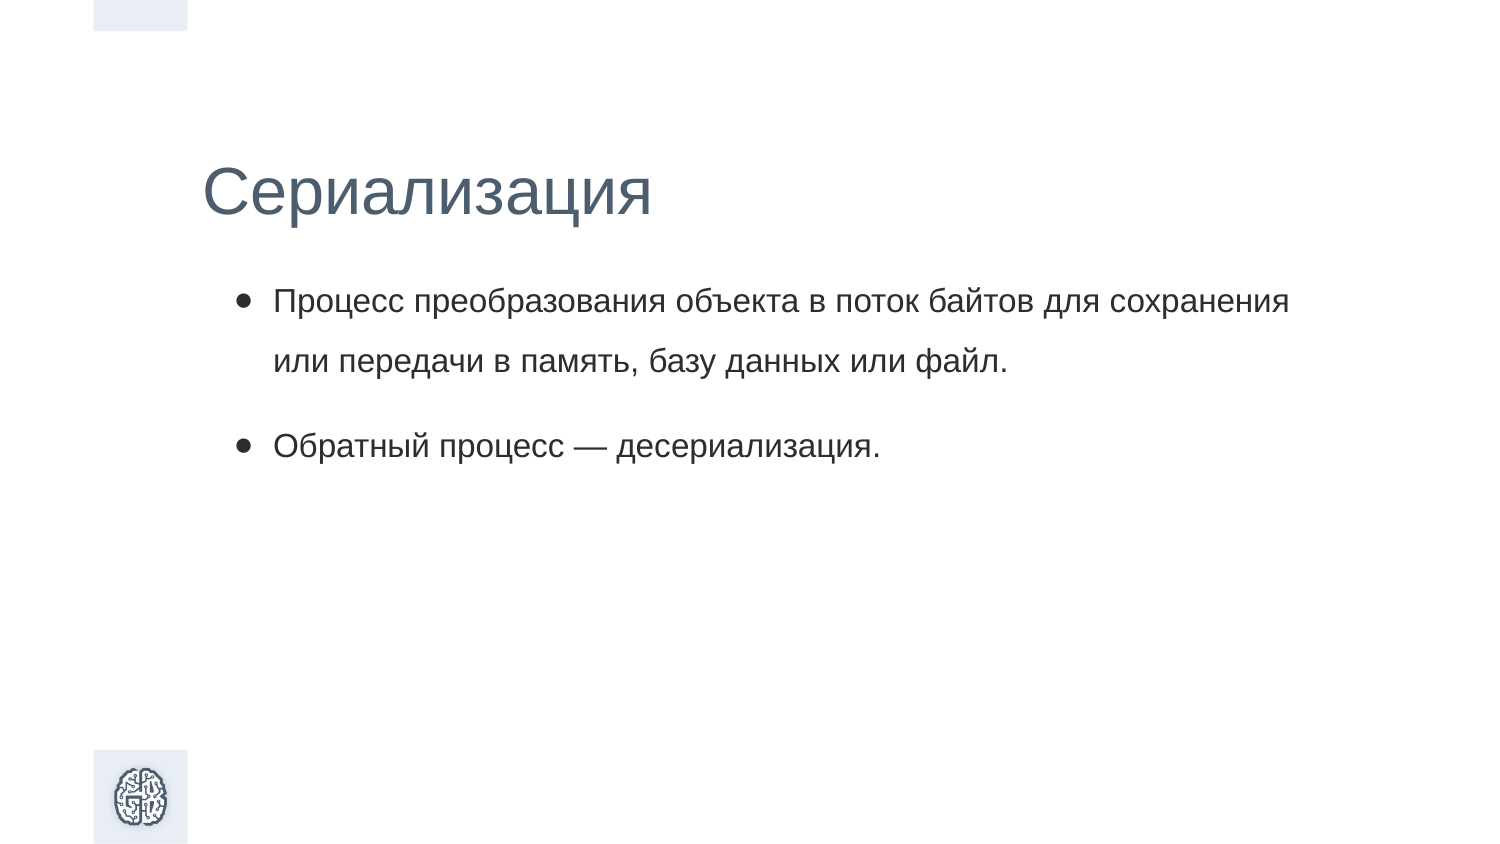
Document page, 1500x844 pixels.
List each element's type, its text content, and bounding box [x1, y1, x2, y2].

picture [106, 760, 175, 834]
text_box Сериализация [187, 93, 1312, 259]
text_box Обратный процесс — десериализация. [187, 397, 1312, 471]
text_box Процесс преобразования объекта в поток байтов для сохранения или передачи в память, базу данных или файл. [187, 259, 1312, 379]
